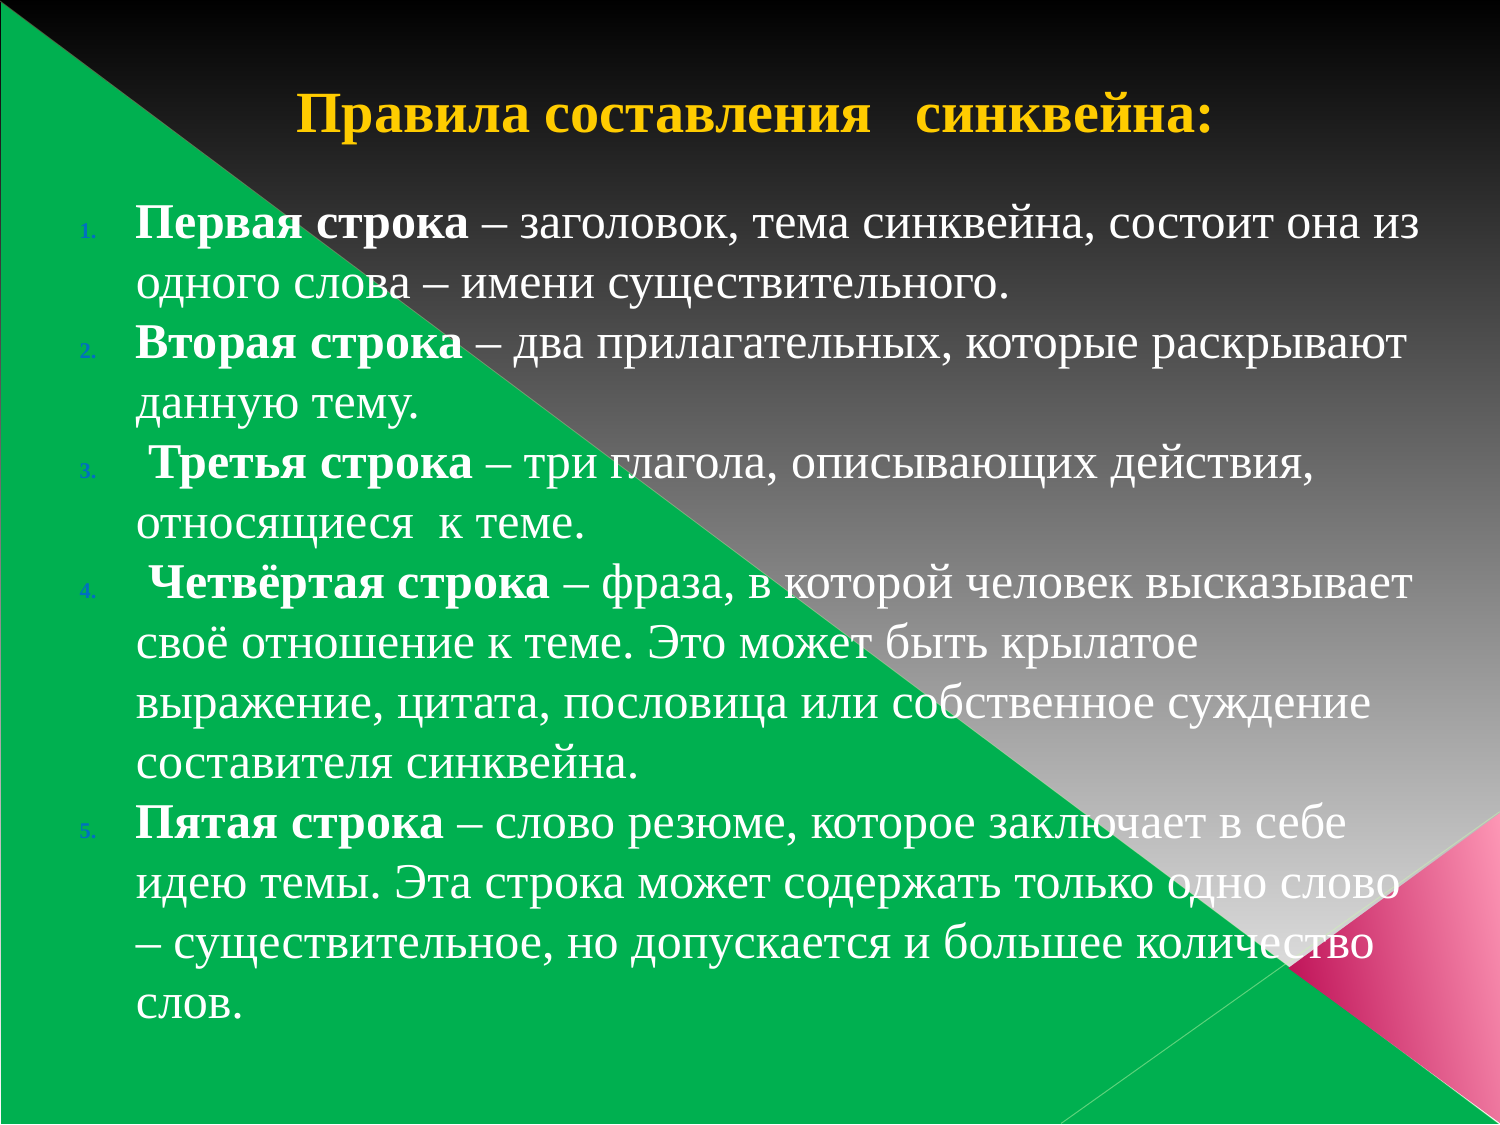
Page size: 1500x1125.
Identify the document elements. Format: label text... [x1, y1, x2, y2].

text_box Правила составления синквейна: Первая строка – заголовок, тема синквейна, состоит она из одного слова – имени существительного. Вторая строка – два прилагательных, которые раскрывают данную тему. Третья строка – три глагола, описывающих действия, относящиеся к теме. Четвёртая строка – фраза, в которой человек высказывает своё отношение к теме. Это может быть крылатое выражение, цитата, пословица или собственное суждение составителя синквейна. Пятая строка – слово резюме, которое заключает в себе идею темы. Эта строка может содержать только одно слово – существительное, но допускается и большее количество слов. [64, 66, 1447, 1037]
